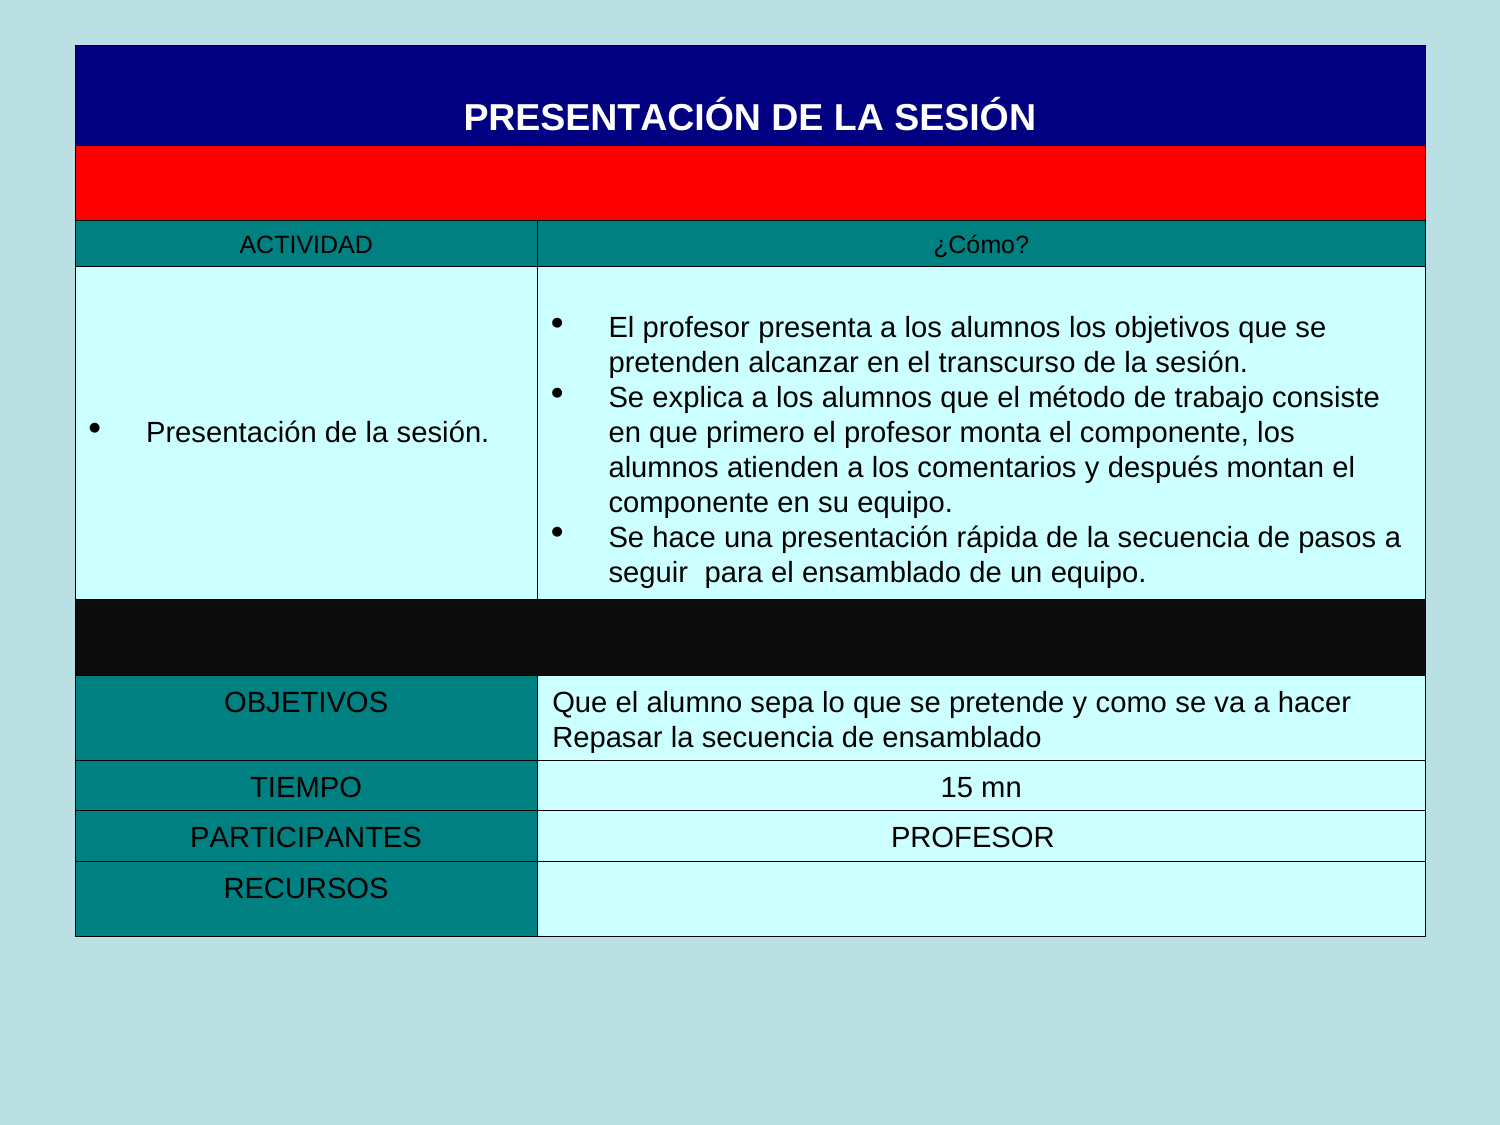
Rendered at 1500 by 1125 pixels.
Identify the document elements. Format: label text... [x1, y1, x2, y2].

table_cell Presentación de la sesión. [76, 267, 537, 599]
table_cell ¿Cómo? [538, 221, 1425, 266]
table_cell RECURSOS [76, 862, 537, 936]
table_cell TIEMPO [76, 761, 537, 810]
table_cell [76, 146, 1425, 220]
table_cell Que el alumno sepa lo que se pretende y como se va a hacer Repasar la secuencia de ensamblado [538, 676, 1425, 760]
table_cell OBJETIVOS [76, 676, 537, 760]
table_cell PARTICIPANTES [76, 811, 537, 861]
table_cell ACTIVIDAD [76, 221, 537, 266]
table_cell PROFESOR [538, 811, 1425, 861]
table_header PRESENTACIÓN DE LA SESIÓN [76, 46, 1425, 145]
table_cell [76, 600, 1425, 675]
table_cell El profesor presenta a los alumnos los objetivos que se pretenden alcanzar en el transcurso de la sesión. Se explica a los alumnos que el método de trabajo consiste en que primero el profesor monta el componente, los alumnos atienden a los comentarios y después montan el componente en su equipo. Se hace una presentación rápida de la secuencia de pasos a seguir para el ensamblado de un equipo. [538, 267, 1425, 599]
table_cell 15 mn [538, 761, 1425, 810]
table_cell [538, 862, 1425, 936]
